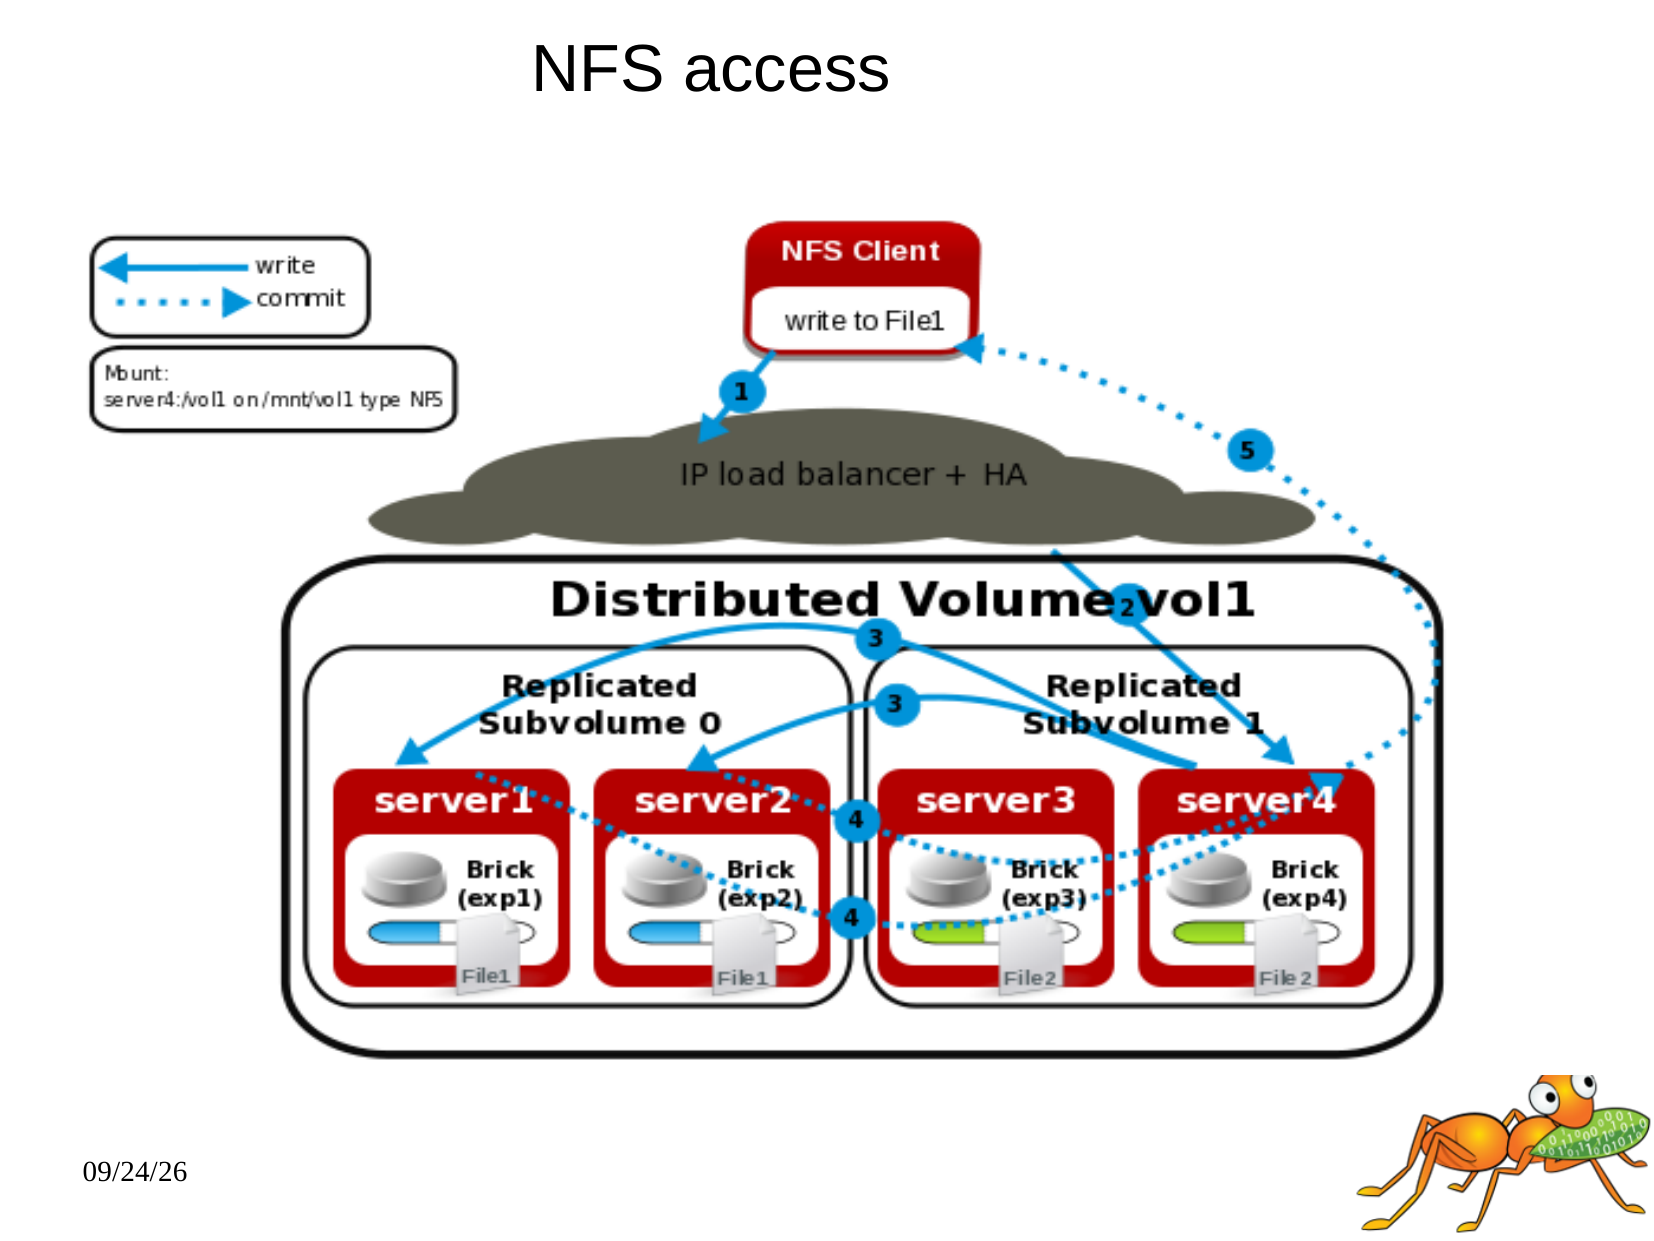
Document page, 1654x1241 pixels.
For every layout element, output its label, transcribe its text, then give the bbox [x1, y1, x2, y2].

picture [50, 202, 1654, 1235]
text_box NFS access [76, 23, 1347, 114]
